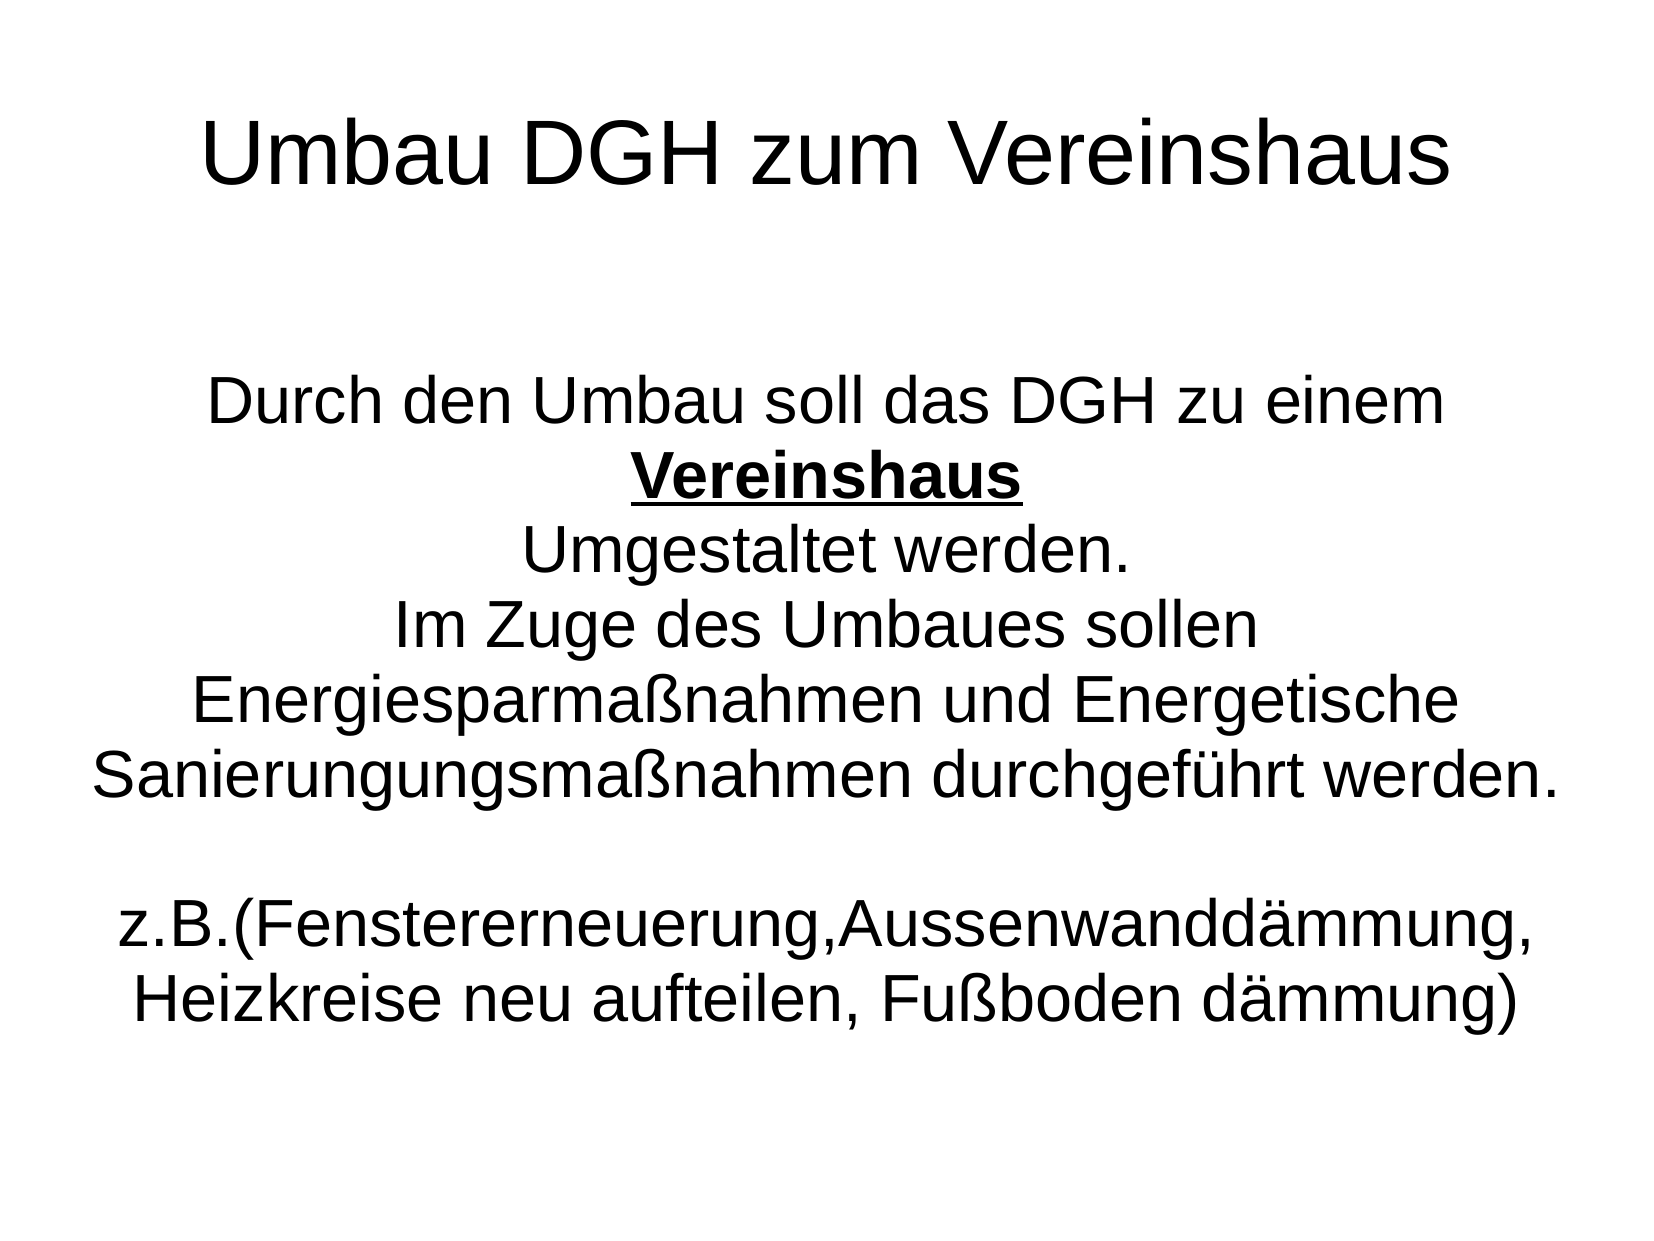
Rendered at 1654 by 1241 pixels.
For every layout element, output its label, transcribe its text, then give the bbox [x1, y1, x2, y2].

subtitle Durch den Umbau soll das DGH zu einem Vereinshaus Umgestaltet werden. Im Zuge des Umbaues sollen Energiesparmaßnahmen und Energetische Sanierungungsmaßnahmen durchgeführt werden. z.B.(Fenstererneuerung,Aussenwanddämmung, Heizkreise neu aufteilen, Fußboden dämmung) [82, 290, 1571, 1109]
title Umbau DGH zum Vereinshaus [82, 49, 1571, 257]
